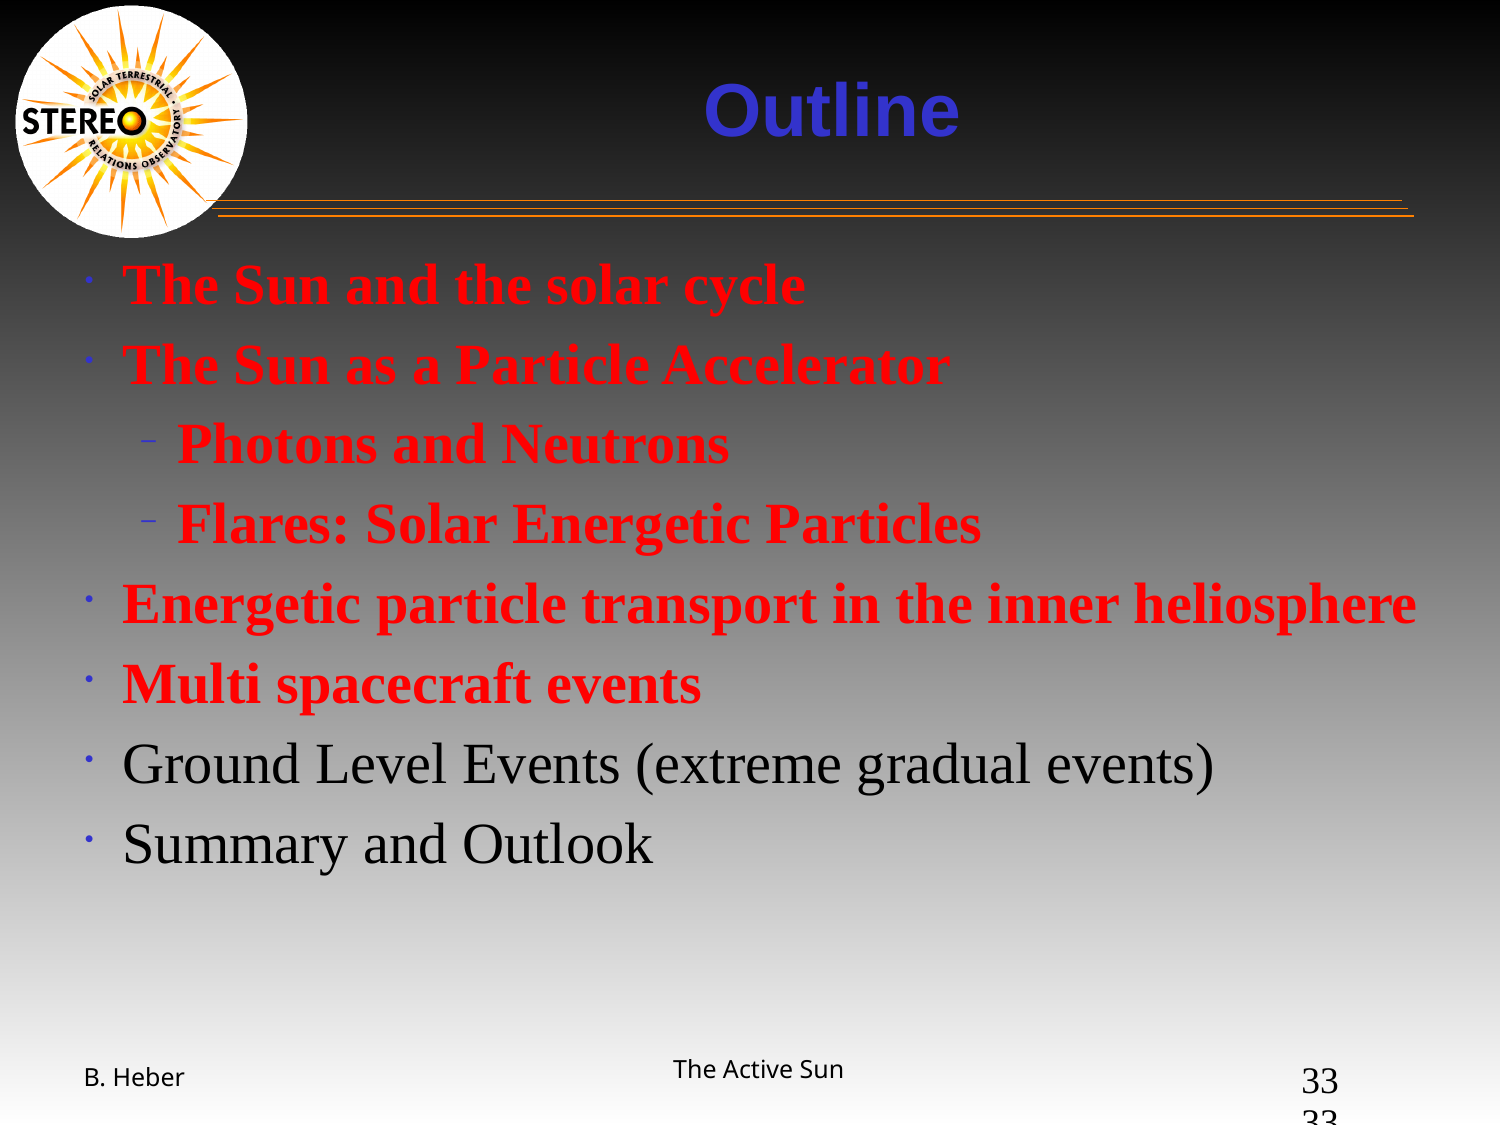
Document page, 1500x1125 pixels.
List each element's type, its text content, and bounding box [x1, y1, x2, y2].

title Outline [258, 62, 1406, 168]
list The Sun and the solar cycle The Sun as a Particle Accelerator Photons and Neutrons Flares: Solar Energetic Particles Energetic particle transport in the inner heliosphere Multi spacecraft events Ground Level Events (extreme gradual events) Summary and Outlook [70, 253, 1500, 1040]
picture [10, 2, 248, 239]
slide_number 1919 [1286, 1052, 1370, 1098]
